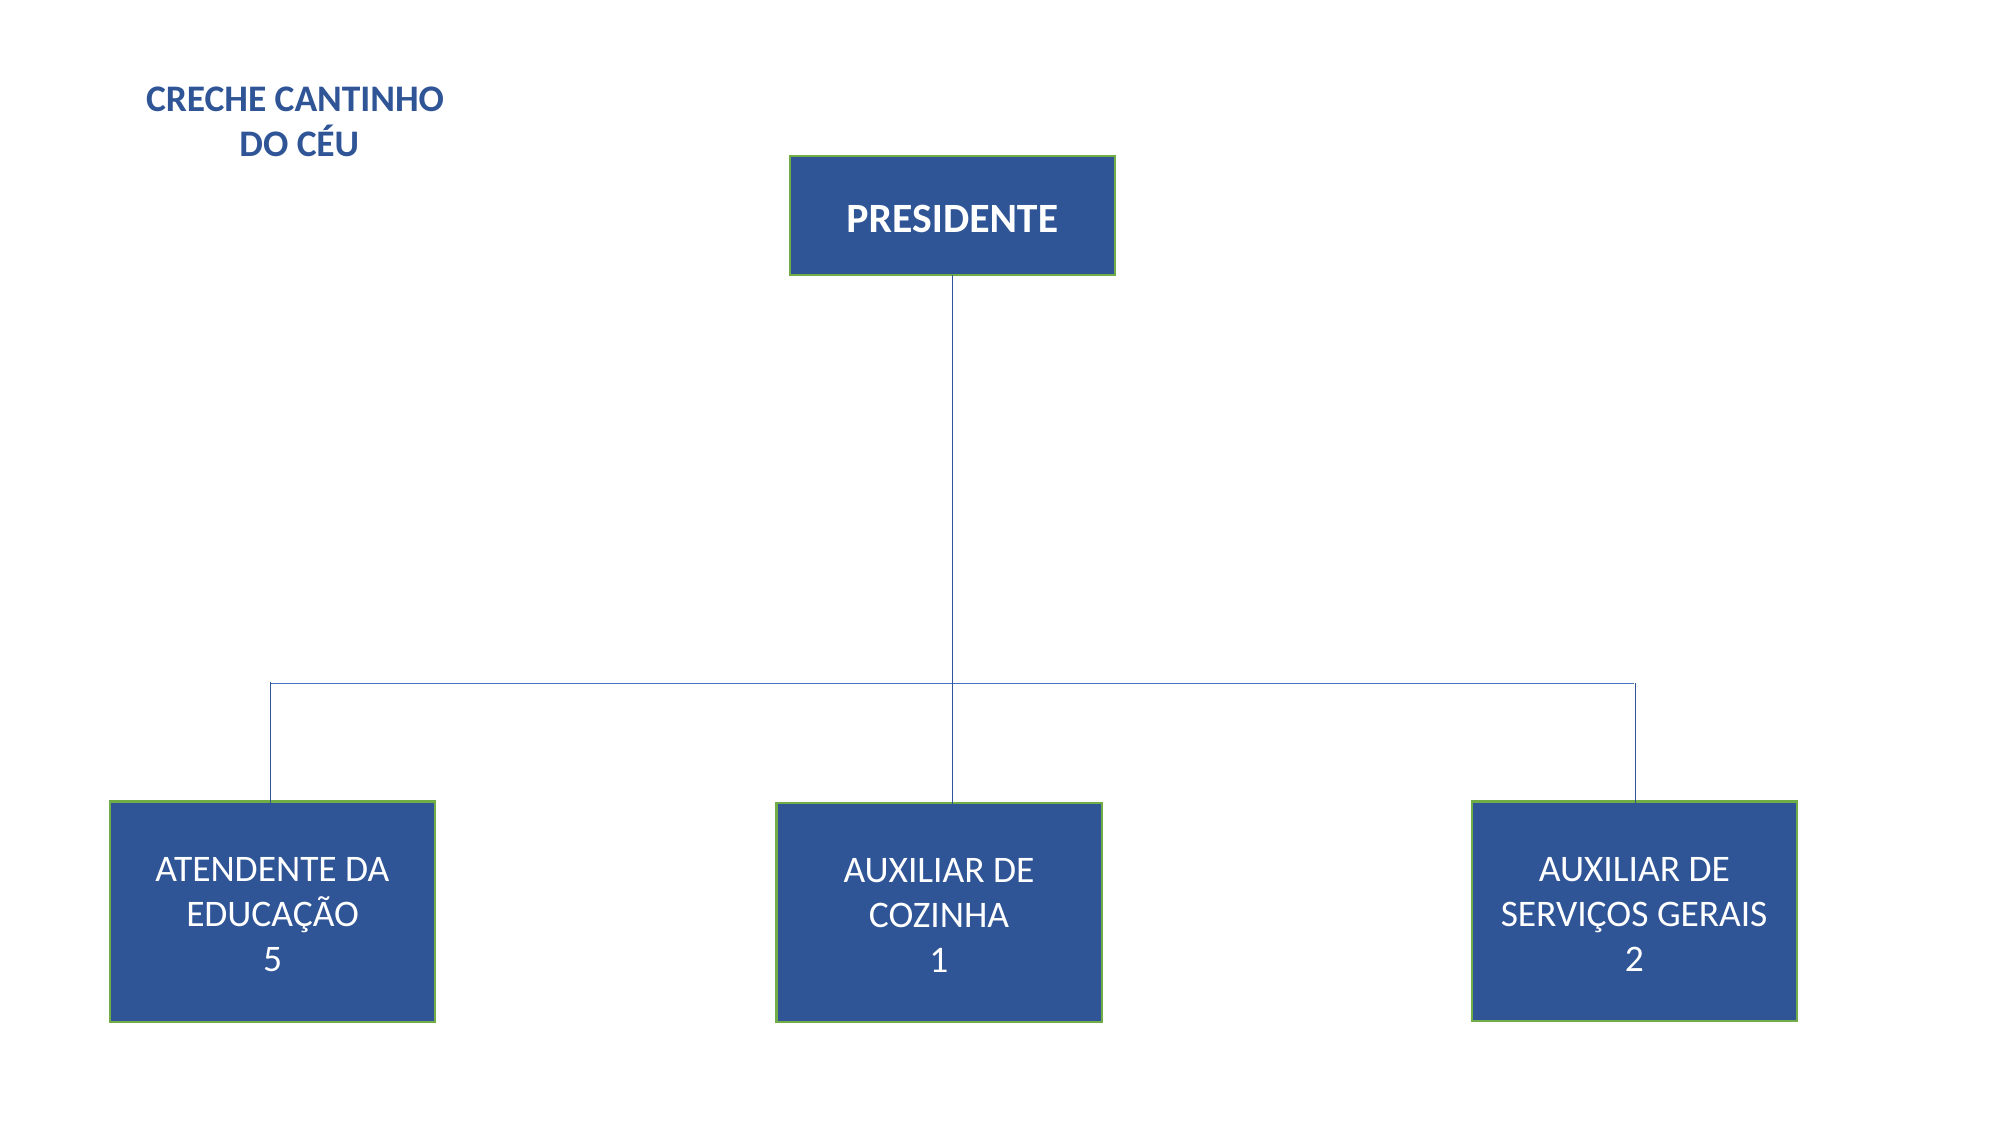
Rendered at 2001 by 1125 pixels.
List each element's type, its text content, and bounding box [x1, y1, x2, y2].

text_box AUXILIAR DE SERVIÇOS GERAIS 2 [1472, 801, 1797, 1021]
text_box AUXILIAR DE COZINHA 1 [777, 803, 1102, 1022]
text_box PRESIDENTE [790, 156, 1115, 275]
text_box ATENDENTE DA EDUCAÇÃO 5 [110, 801, 435, 1022]
text_box CRECHE CANTINHO DO CÉU [101, 66, 497, 173]
